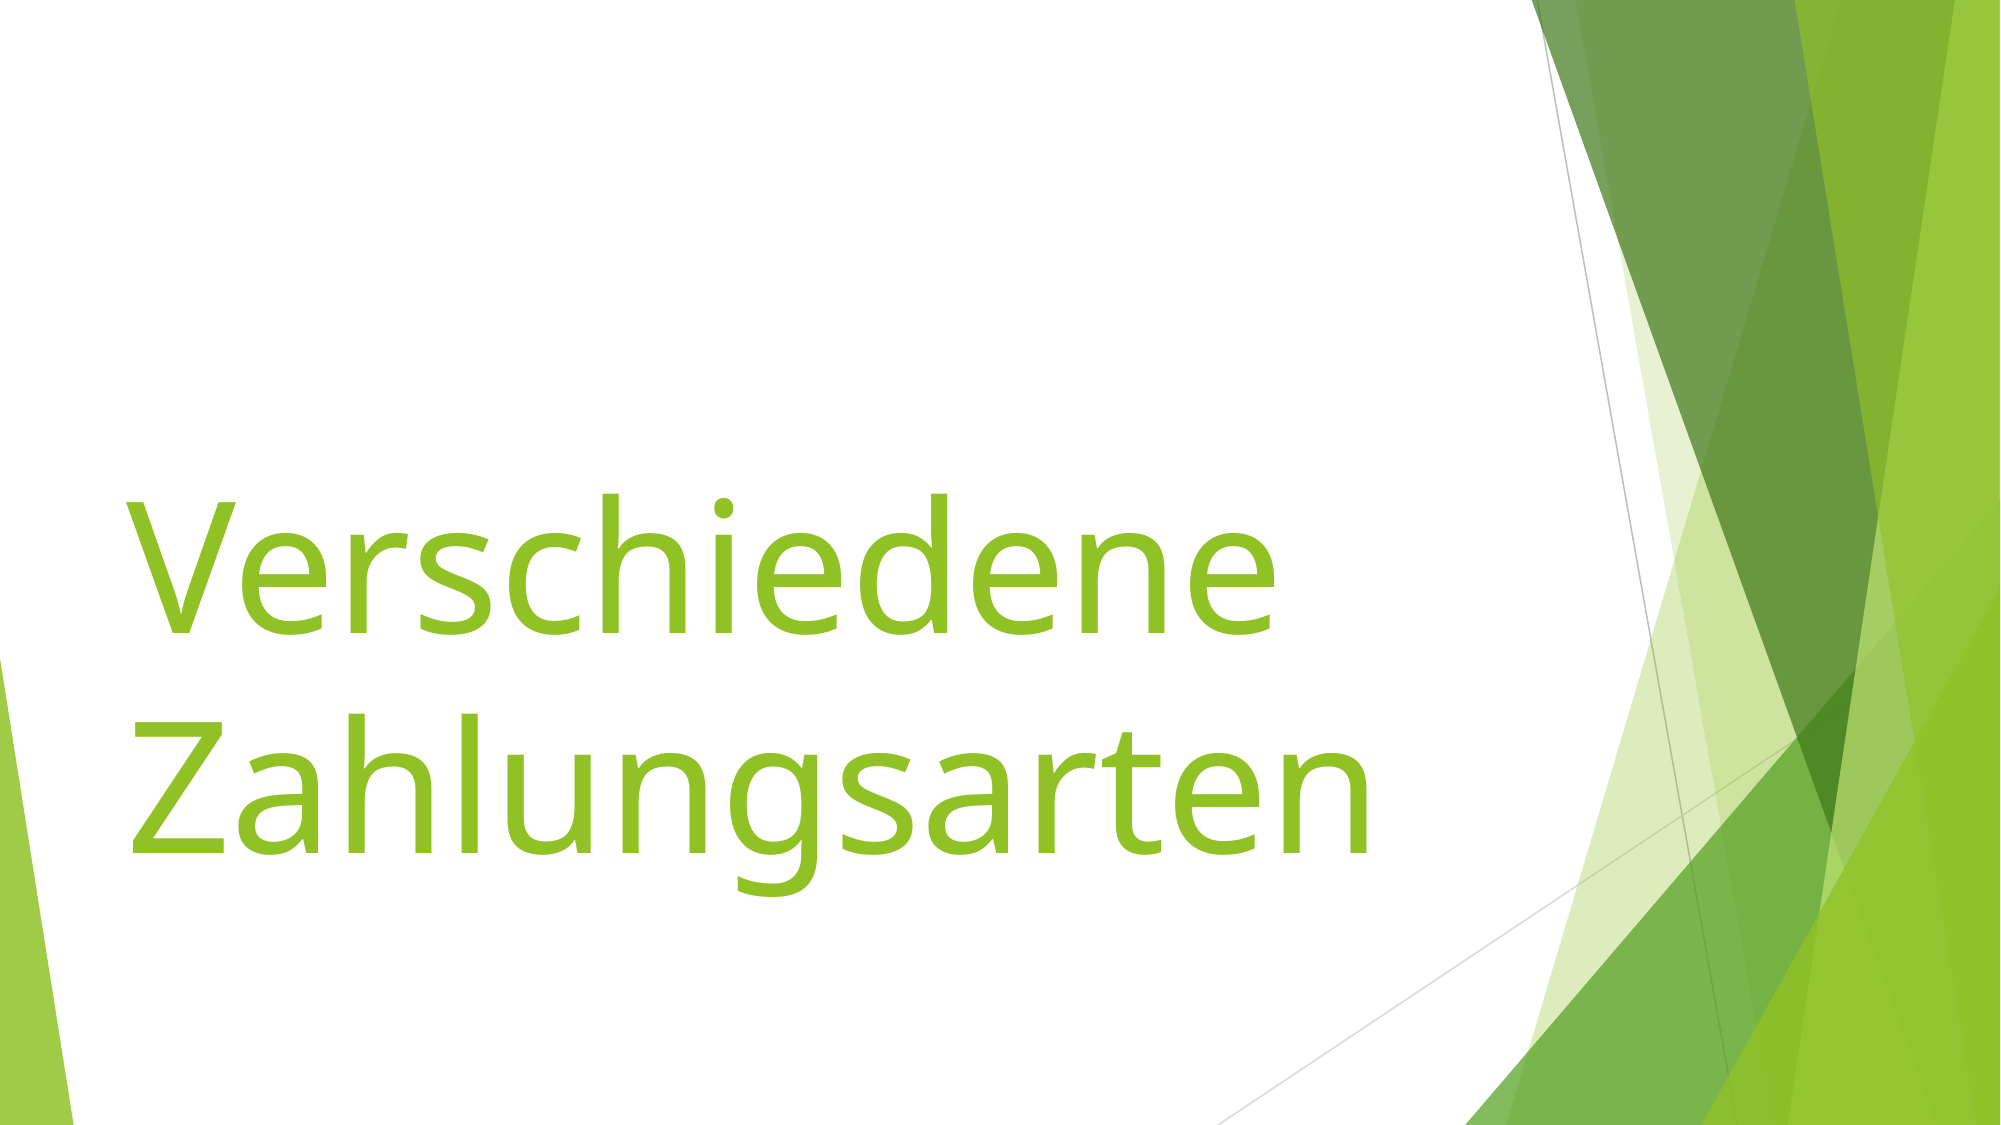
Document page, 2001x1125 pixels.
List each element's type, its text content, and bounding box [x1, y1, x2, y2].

title Verschiedene Zahlungsarten [111, 443, 1522, 743]
